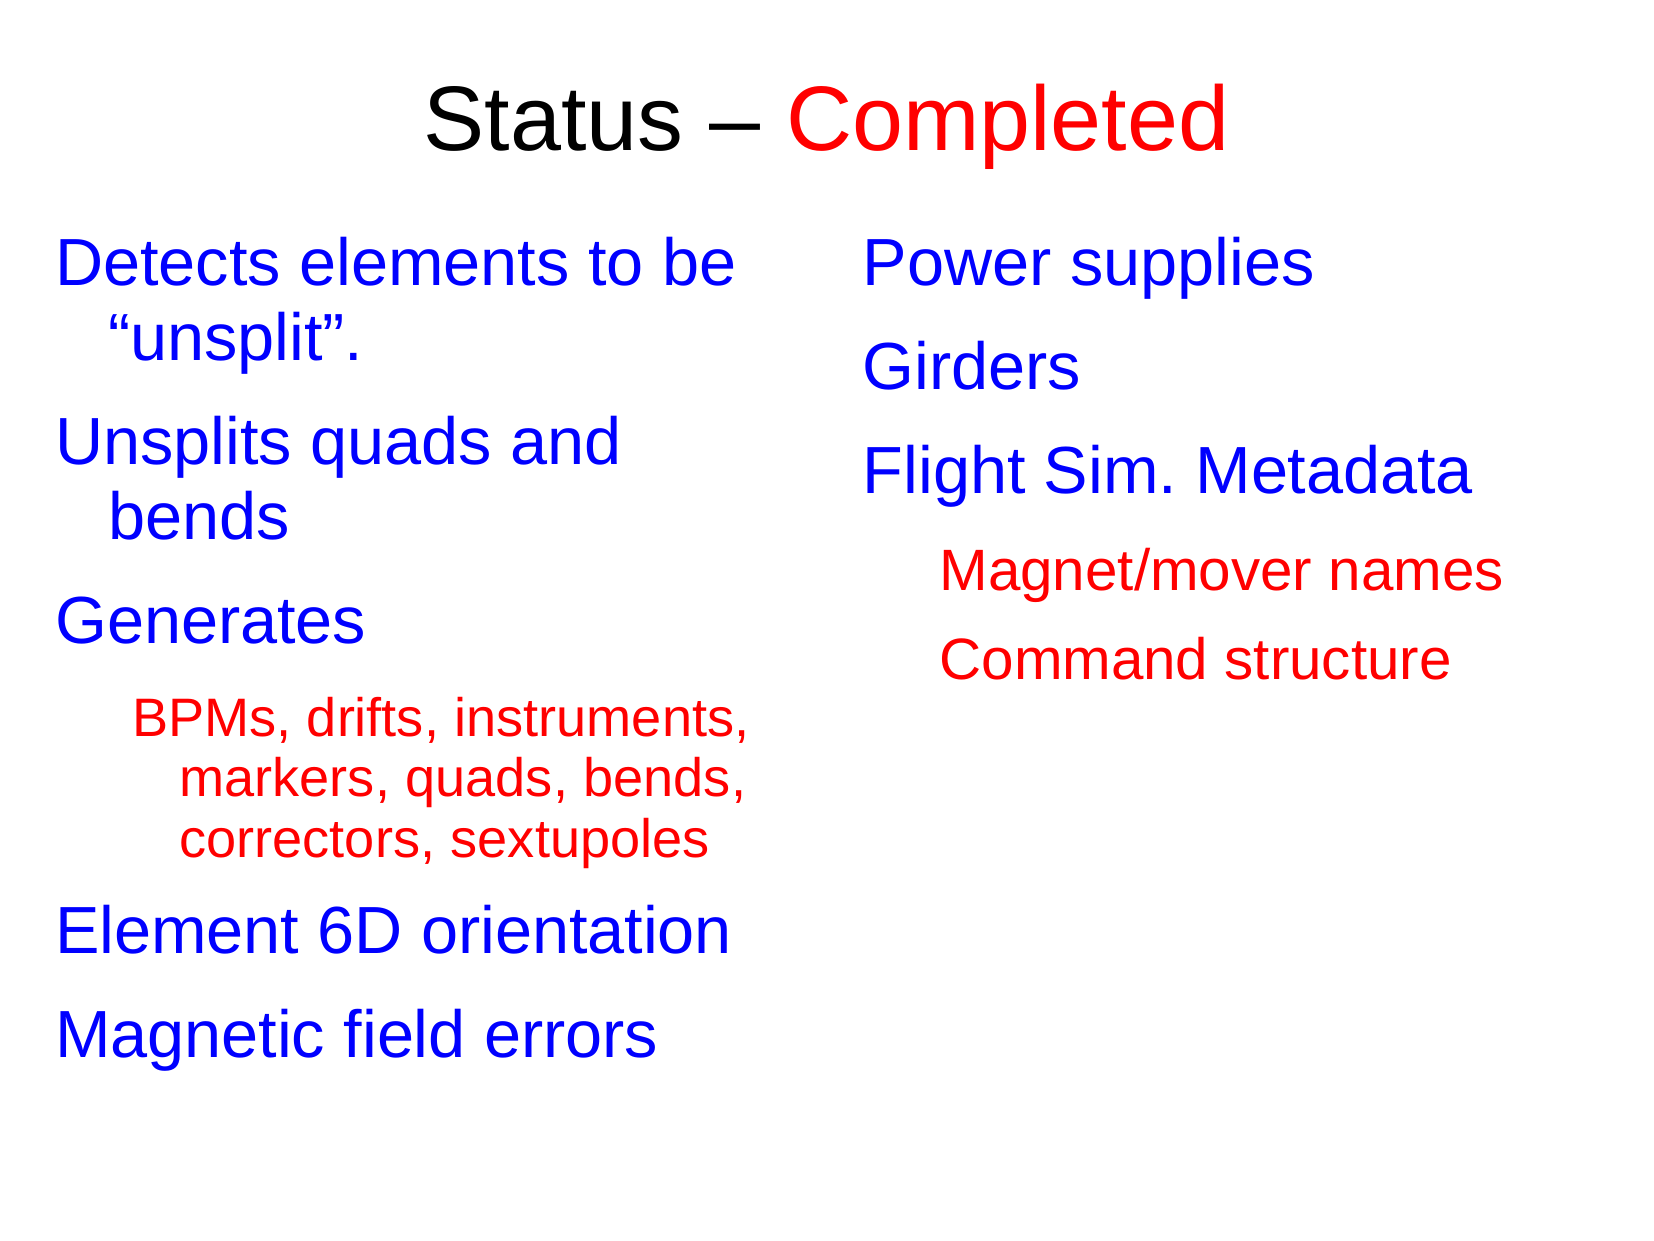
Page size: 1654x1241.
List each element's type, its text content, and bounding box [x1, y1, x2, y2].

title Status – Completed [82, 49, 1571, 188]
list Detects elements to be “unsplit”. Unsplits quads and bends Generates BPMs, drifts, instruments, markers, quads, bends, correctors, sextupoles Element 6D orientation Magnetic field errors [37, 225, 809, 1098]
list Power supplies Girders Flight Sim. Metadata Magnet/mover names Command structure [845, 225, 1613, 1163]
